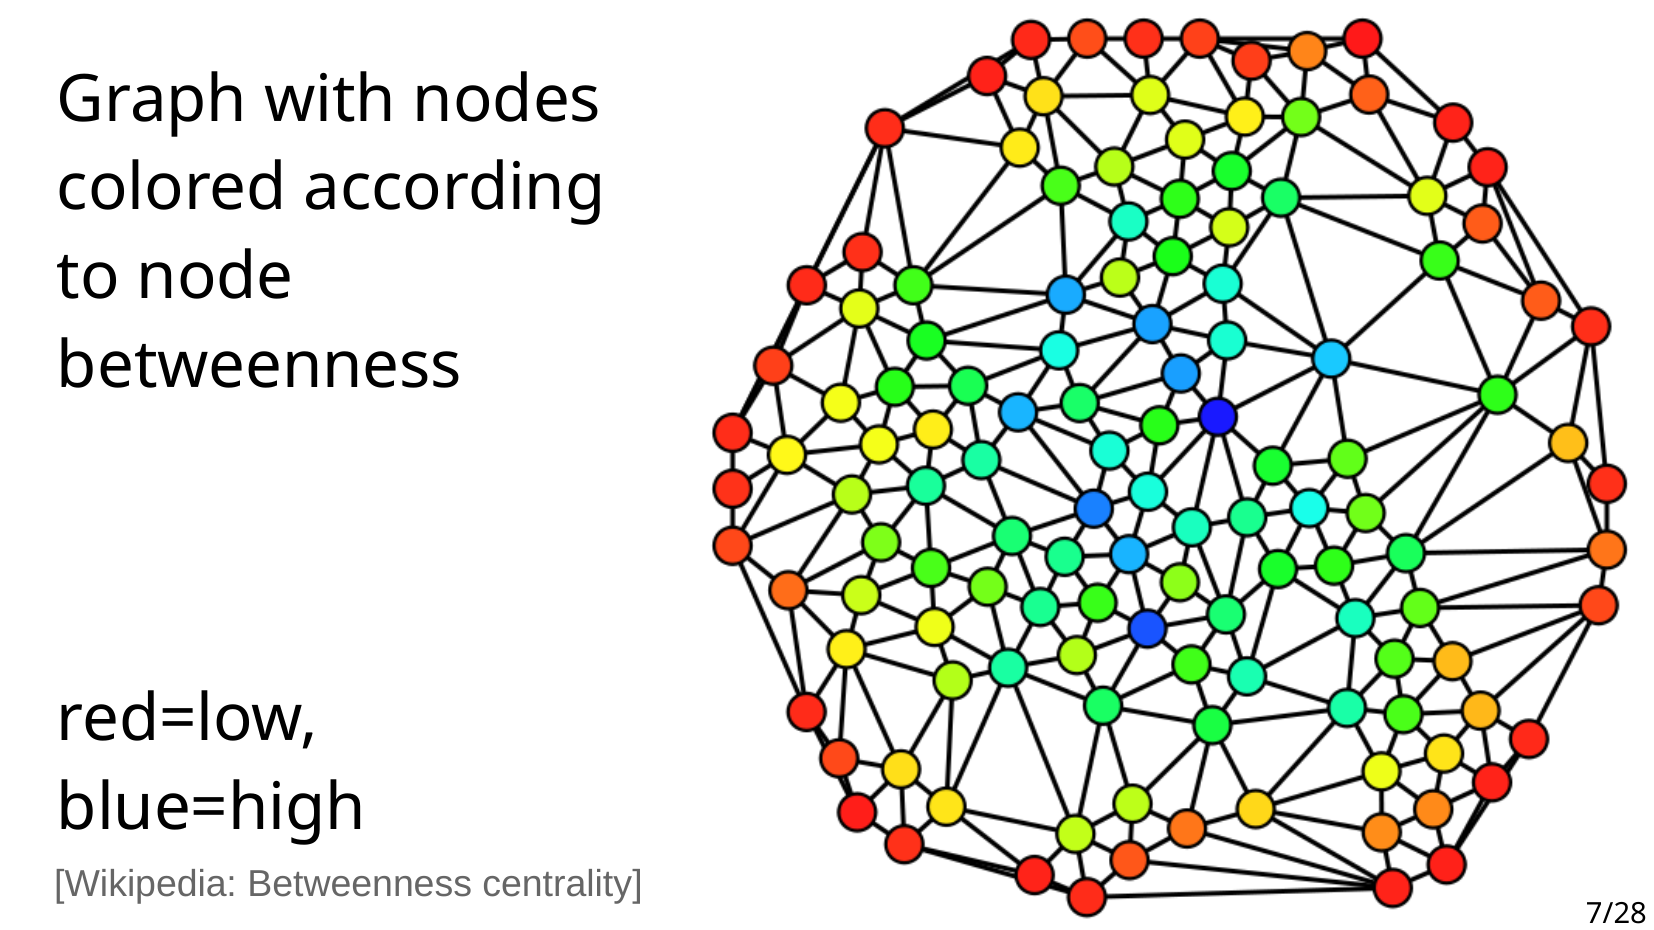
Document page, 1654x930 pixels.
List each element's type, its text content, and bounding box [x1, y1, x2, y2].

list Graph with nodes colored according to node betweenness red=low, blue=high [56, 51, 616, 855]
text_box [Wikipedia: Betweenness centrality] [39, 855, 931, 912]
picture [705, 11, 1635, 930]
